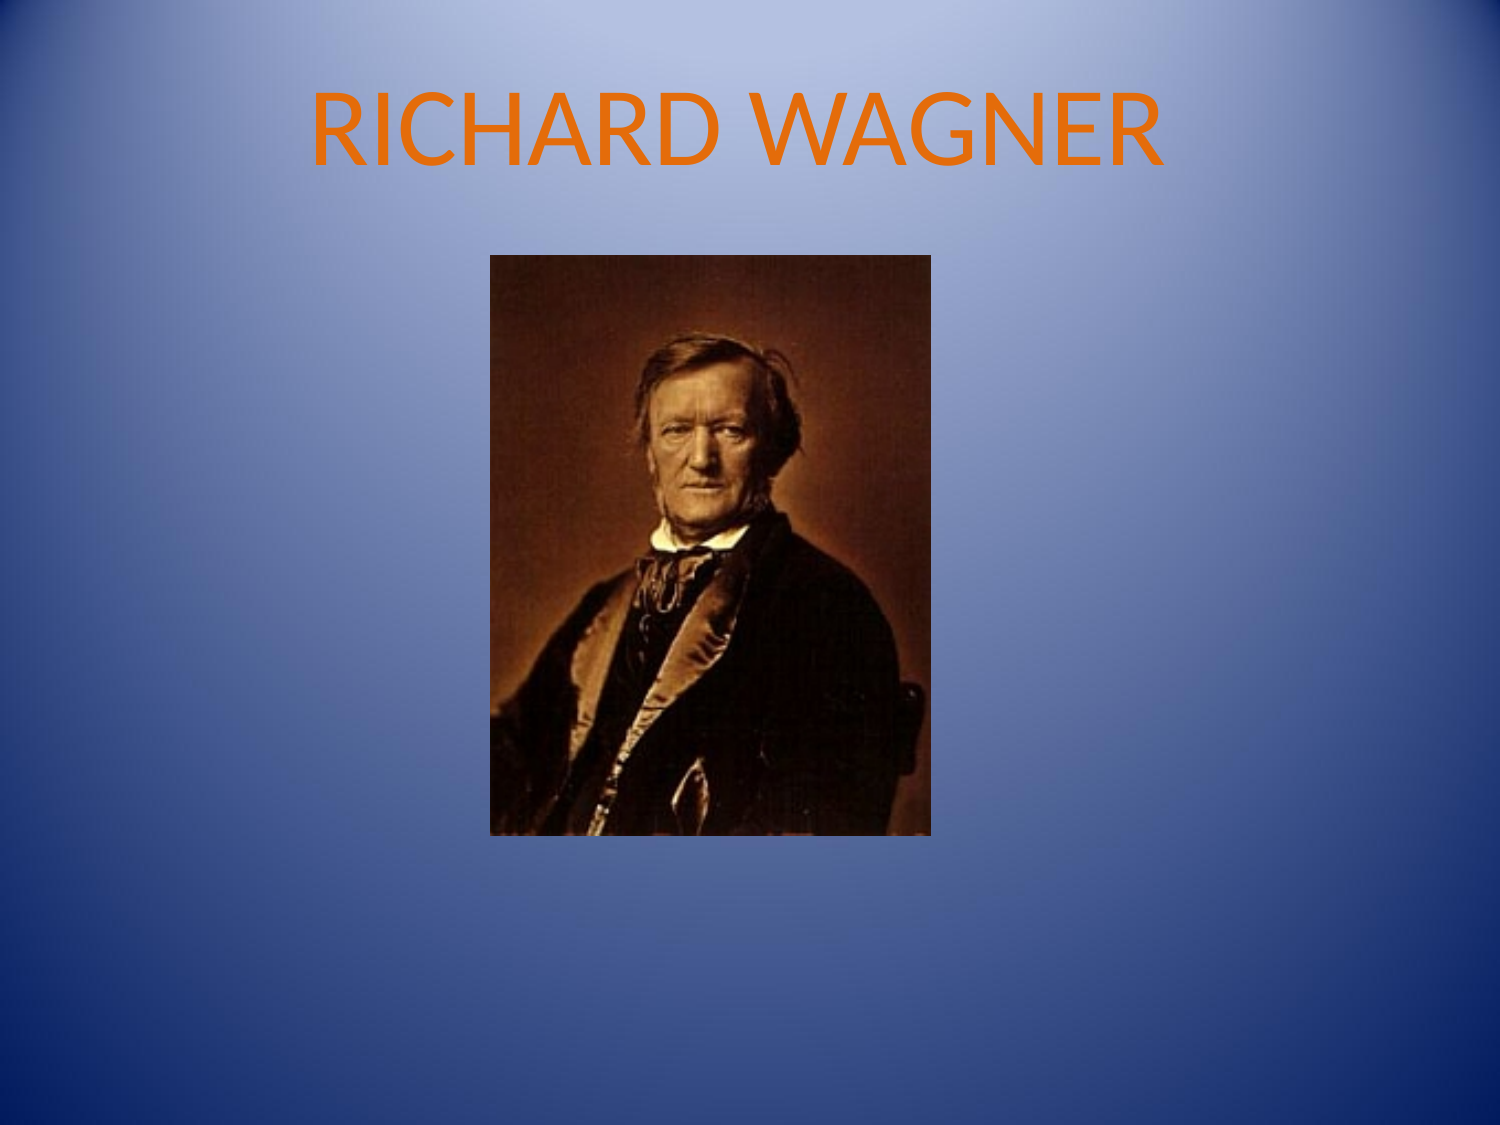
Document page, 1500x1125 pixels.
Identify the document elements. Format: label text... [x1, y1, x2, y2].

picture [0, 0, 1500, 1125]
title RICHARD WAGNER [100, 0, 1376, 242]
